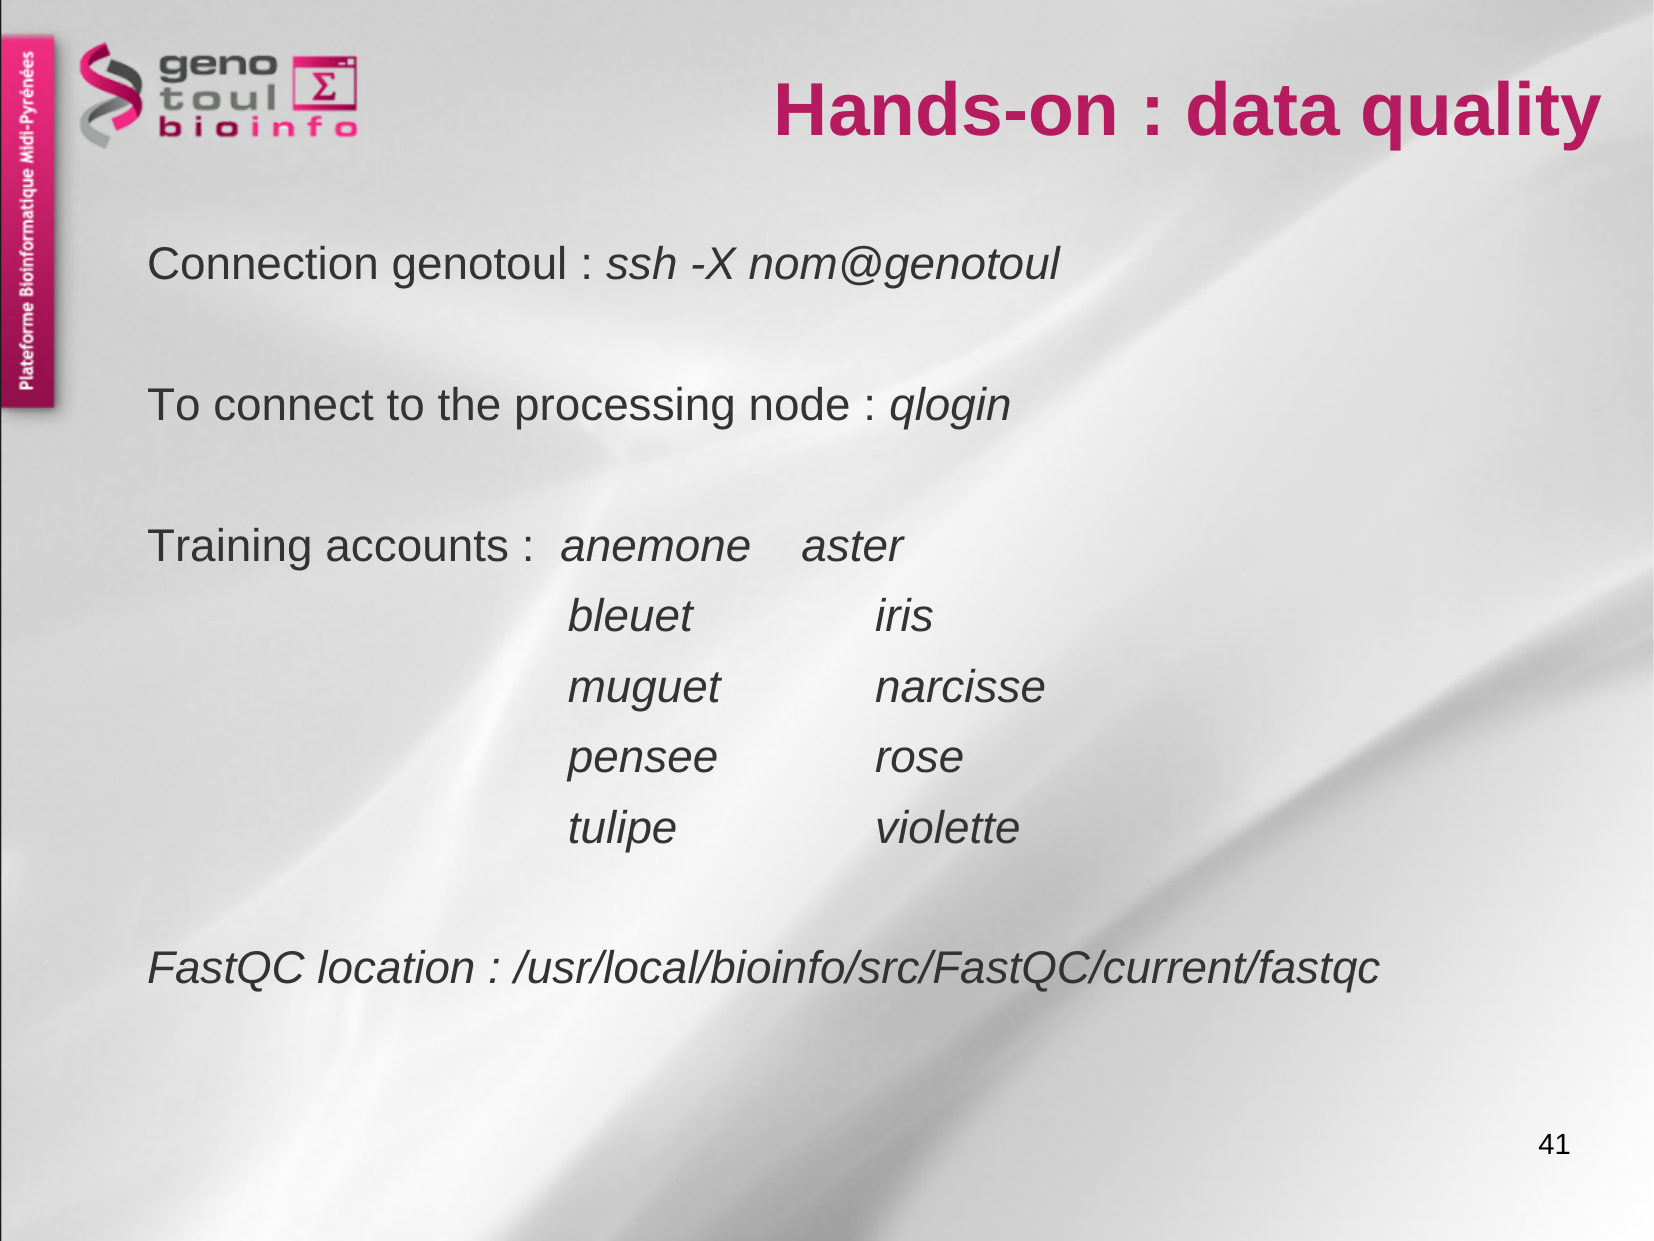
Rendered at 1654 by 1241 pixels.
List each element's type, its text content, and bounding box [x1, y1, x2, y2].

list Connection genotoul : ssh -X nom@genotoul To connect to the processing node : qlogin Training accounts : anemone aster bleuet iris muguet narcisse pensee rose tulipe violette FastQC location : /usr/local/bioinfo/src/FastQC/current/fastqc [145, 231, 1565, 1064]
title Hands-on : data quality [117, 49, 1603, 178]
picture [0, 0, 1654, 1241]
